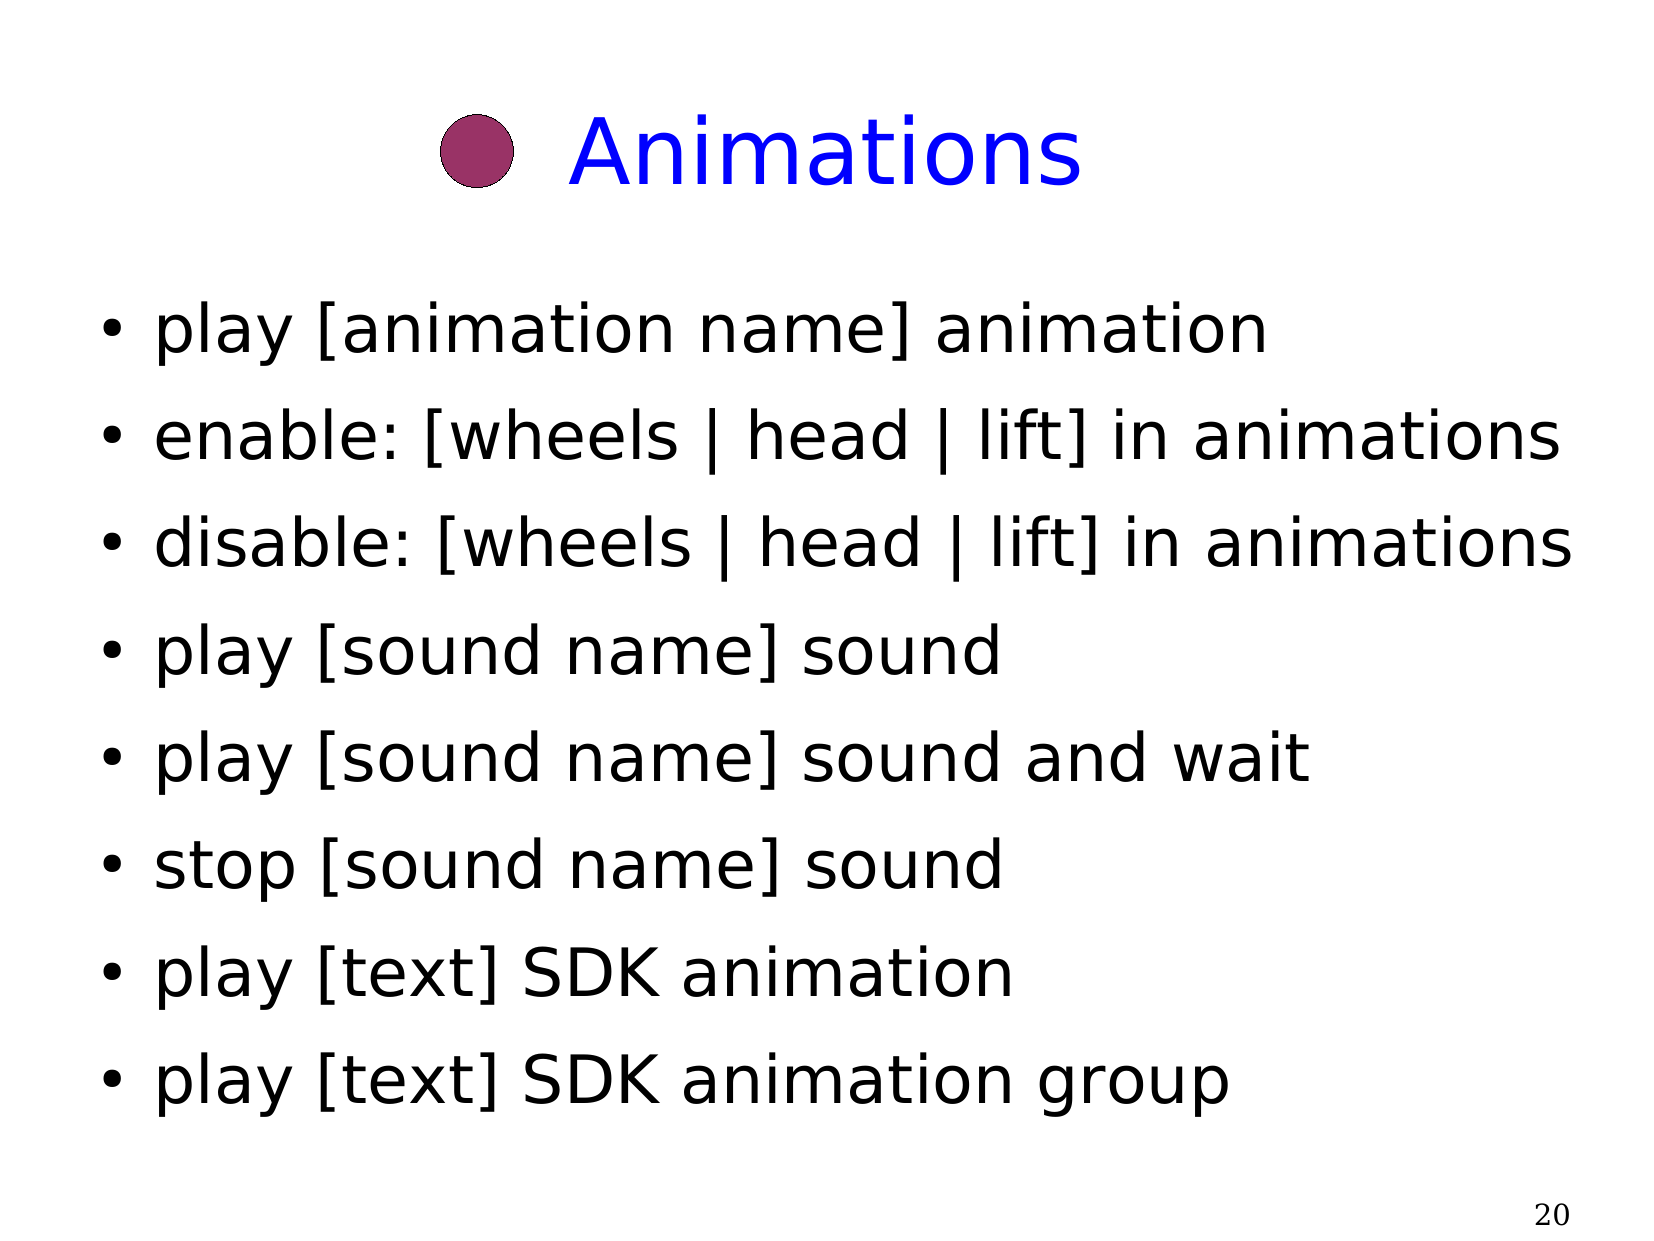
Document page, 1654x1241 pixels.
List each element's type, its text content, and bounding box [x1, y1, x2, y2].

list play [animation name] animation enable: [wheels | head | lift] in animations disable: [wheels | head | lift] in animations play [sound name] sound play [sound name] sound and wait stop [sound name] sound play [text] SDK animation play [text] SDK animation group [82, 290, 1609, 1197]
title Animations [82, 49, 1571, 257]
text_box [440, 114, 514, 188]
